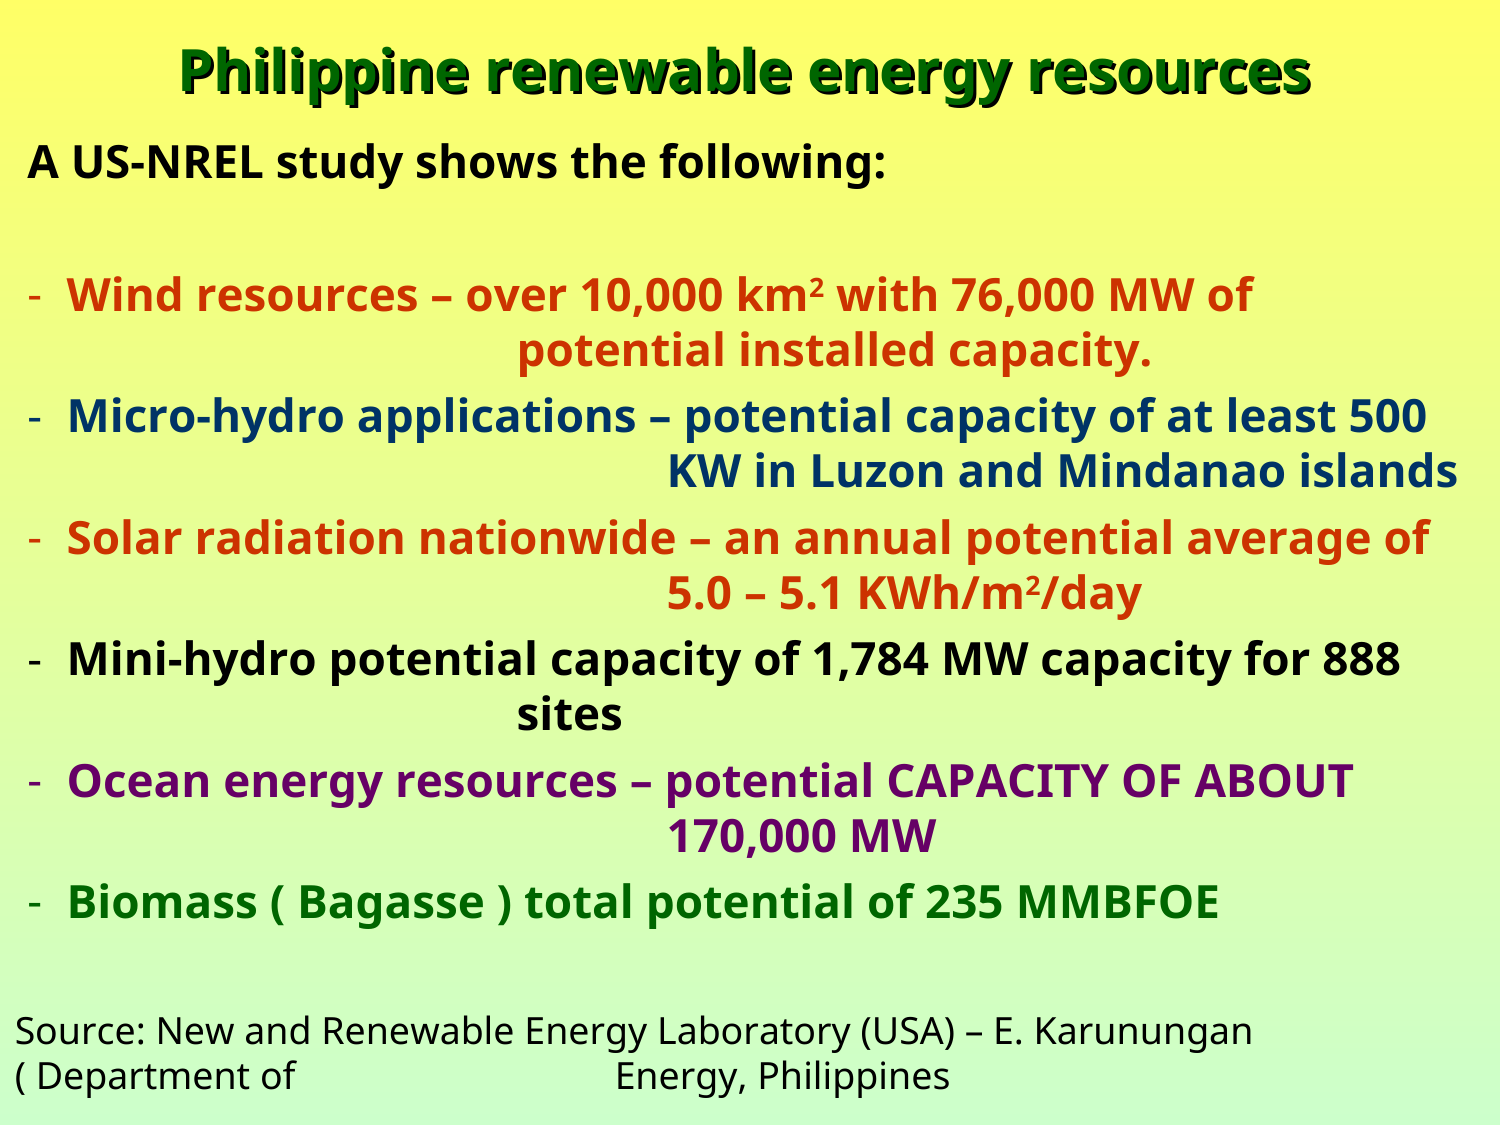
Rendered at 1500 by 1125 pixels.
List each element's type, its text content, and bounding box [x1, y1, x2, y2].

text_box A US-NREL study shows the following: Wind resources – over 10,000 km2 with 76,000 MW of potential installed capacity. Micro-hydro applications – potential capacity of at least 500 KW in Luzon and Mindanao islands Solar radiation nationwide – an annual potential average of 5.0 – 5.1 KWh/m2/day Mini-hydro potential capacity of 1,784 MW capacity for 888 sites Ocean energy resources – potential CAPACITY OF ABOUT 170,000 MW Biomass ( Bagasse ) total potential of 235 MMBFOE [12, 124, 1500, 975]
subtitle Philippine renewable energy resources [12, 24, 1475, 113]
text_box Source: New and Renewable Energy Laboratory (USA) – E. Karunungan ( Department of Energy, Philippines [0, 999, 1500, 1106]
